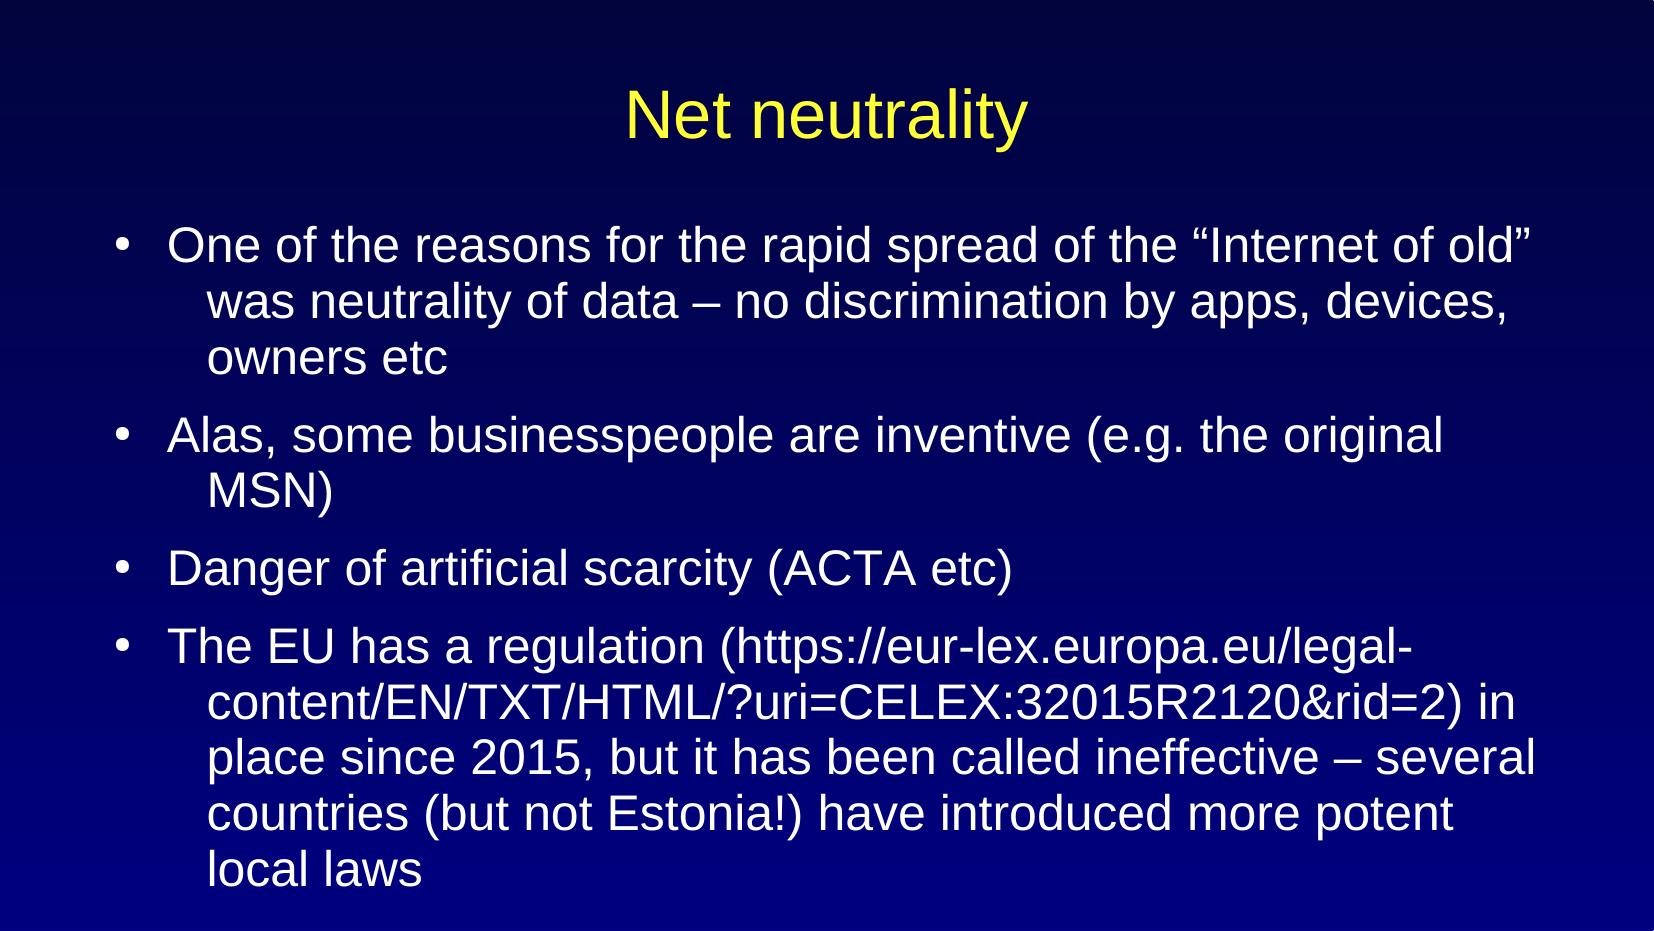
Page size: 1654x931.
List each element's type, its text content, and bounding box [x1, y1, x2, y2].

list One of the reasons for the rapid spread of the “Internet of old” was neutrality of data – no discrimination by apps, devices, owners etc Alas, some businesspeople are inventive (e.g. the original MSN) Danger of artificial scarcity (ACTA etc) The EU has a regulation (https://eur-lex.europa.eu/legal-content/EN/TXT/HTML/?uri=CELEX:32015R2120&rid=2) in place since 2015, but it has been called ineffective – several countries (but not Estonia!) have introduced more potent local laws [82, 217, 1571, 898]
title Net neutrality [82, 37, 1571, 193]
